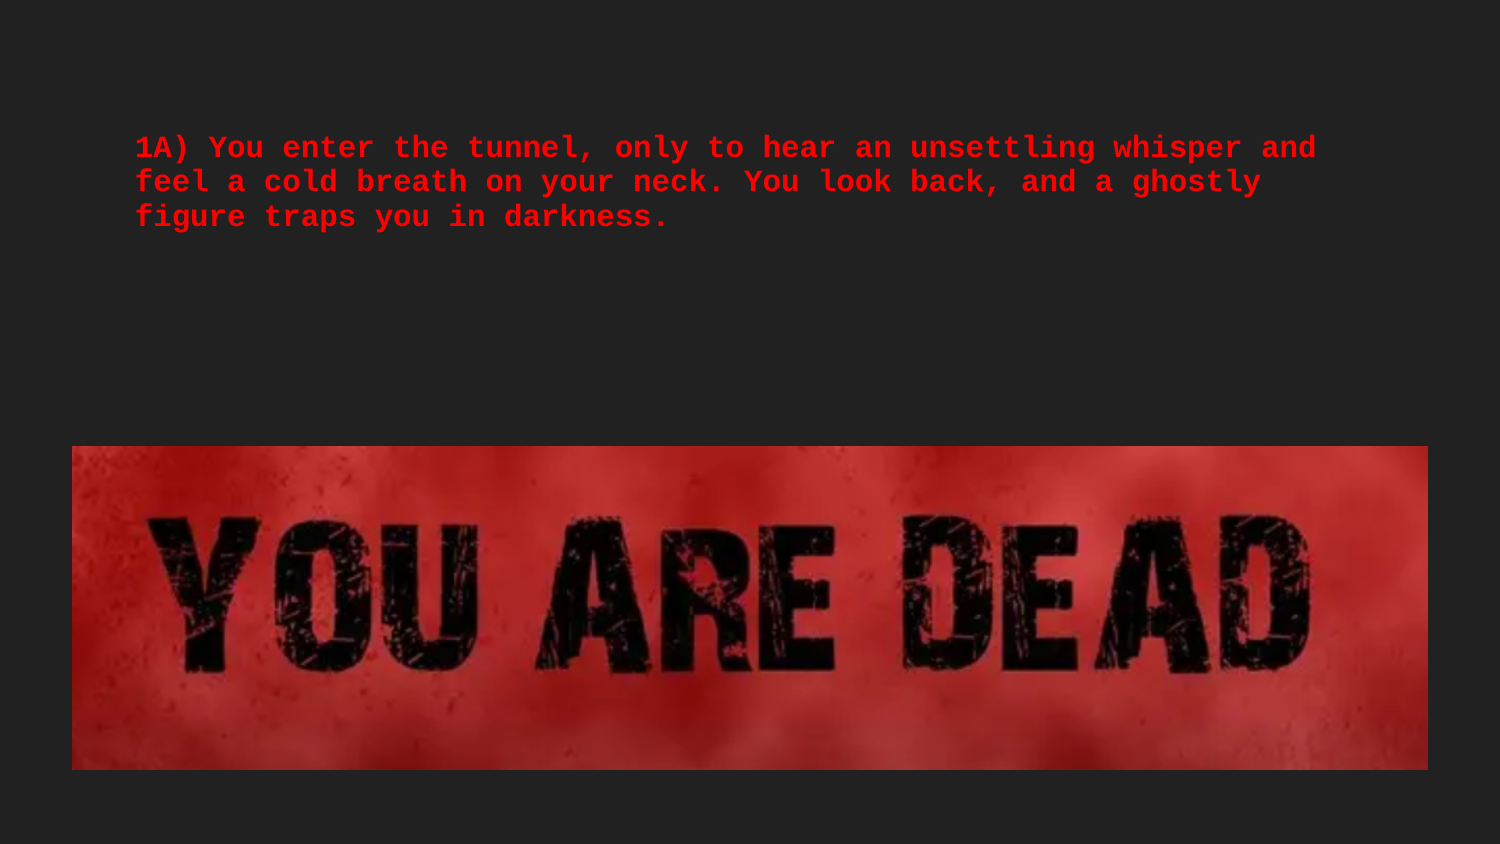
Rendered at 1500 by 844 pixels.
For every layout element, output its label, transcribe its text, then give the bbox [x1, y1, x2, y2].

title 1A) You enter the tunnel, only to hear an unsettling whisper and feel a cold breath on your neck. You look back, and a ghostly figure traps you in darkness. [119, 116, 1401, 391]
picture [72, 446, 1428, 770]
